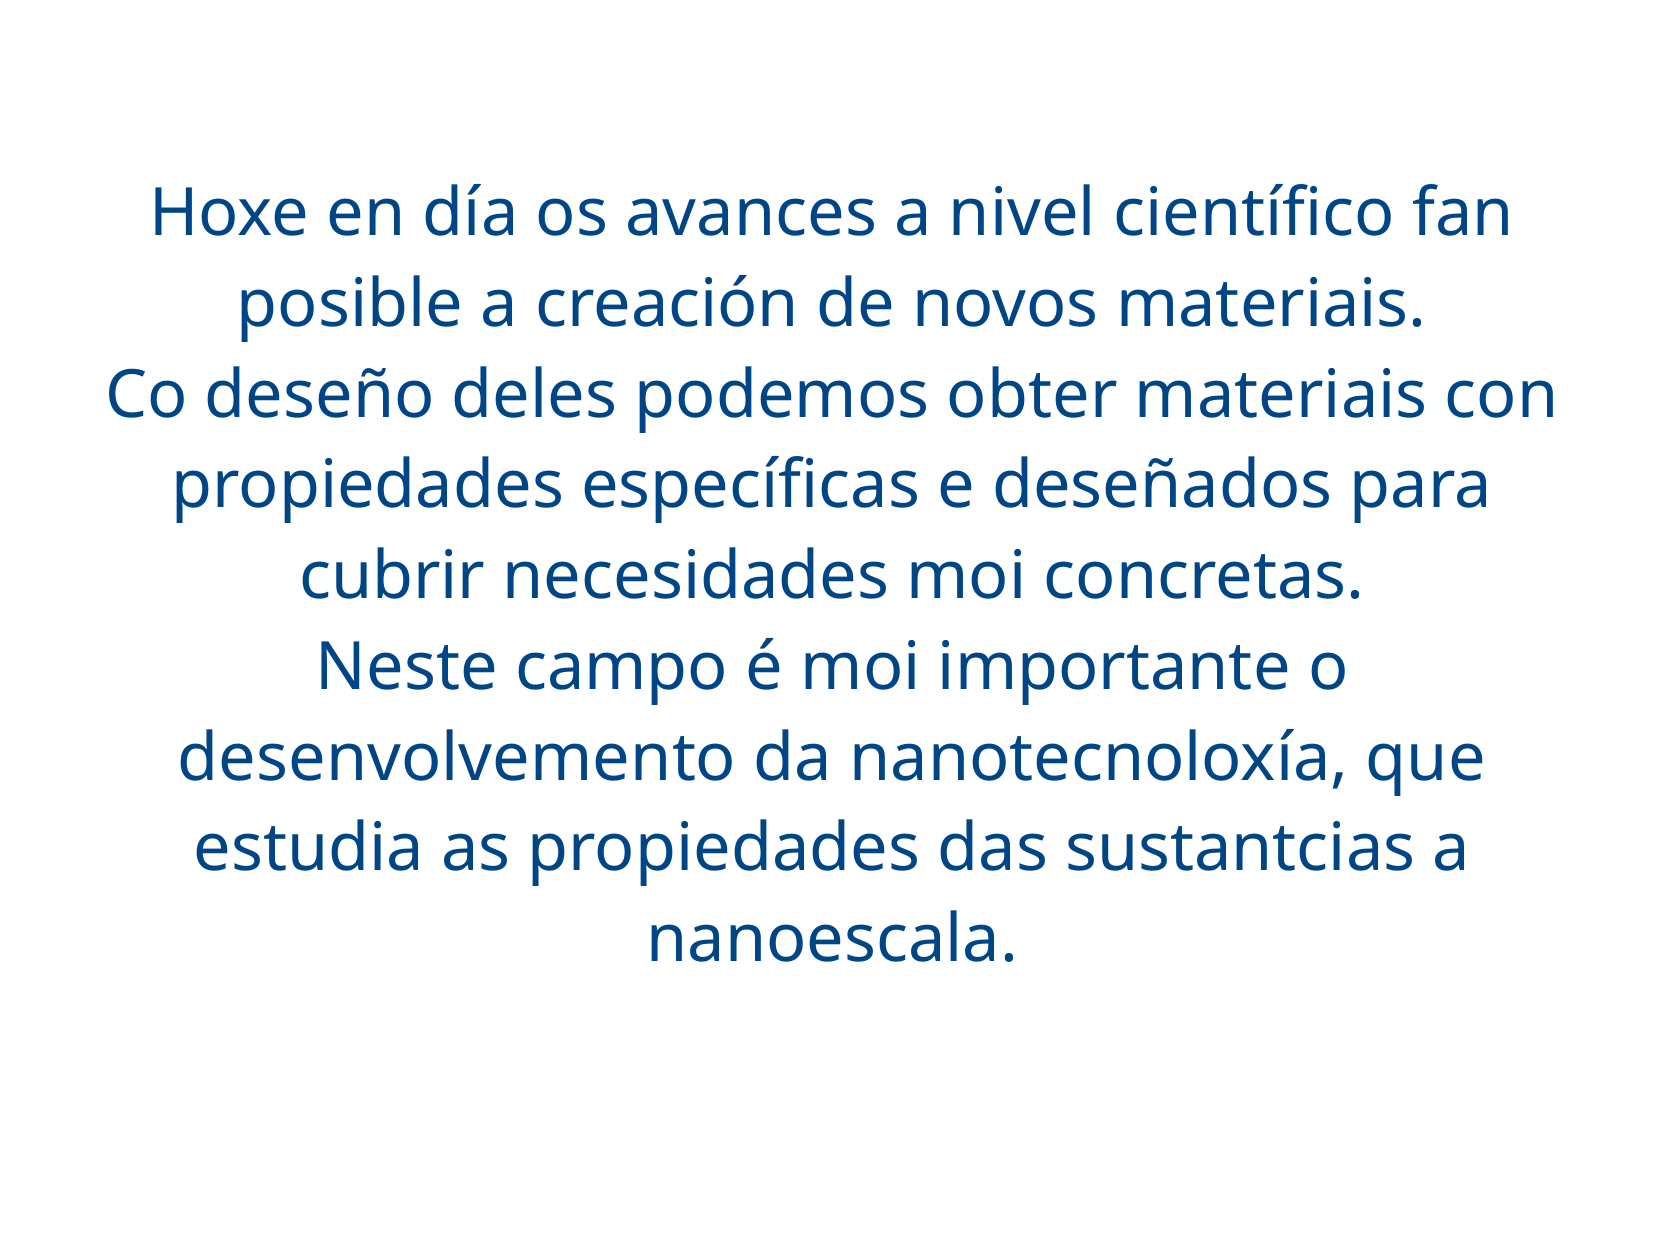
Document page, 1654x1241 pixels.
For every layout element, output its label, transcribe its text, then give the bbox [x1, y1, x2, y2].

subtitle Hoxe en día os avances a nivel científico fan posible a creación de novos materiais. Co deseño deles podemos obter materiais con propiedades específicas e deseñados para cubrir necesidades moi concretas. Neste campo é moi importante o desenvolvemento da nanotecnoloxía, que estudia as propiedades das sustantcias a nanoescala. [88, 170, 1577, 975]
